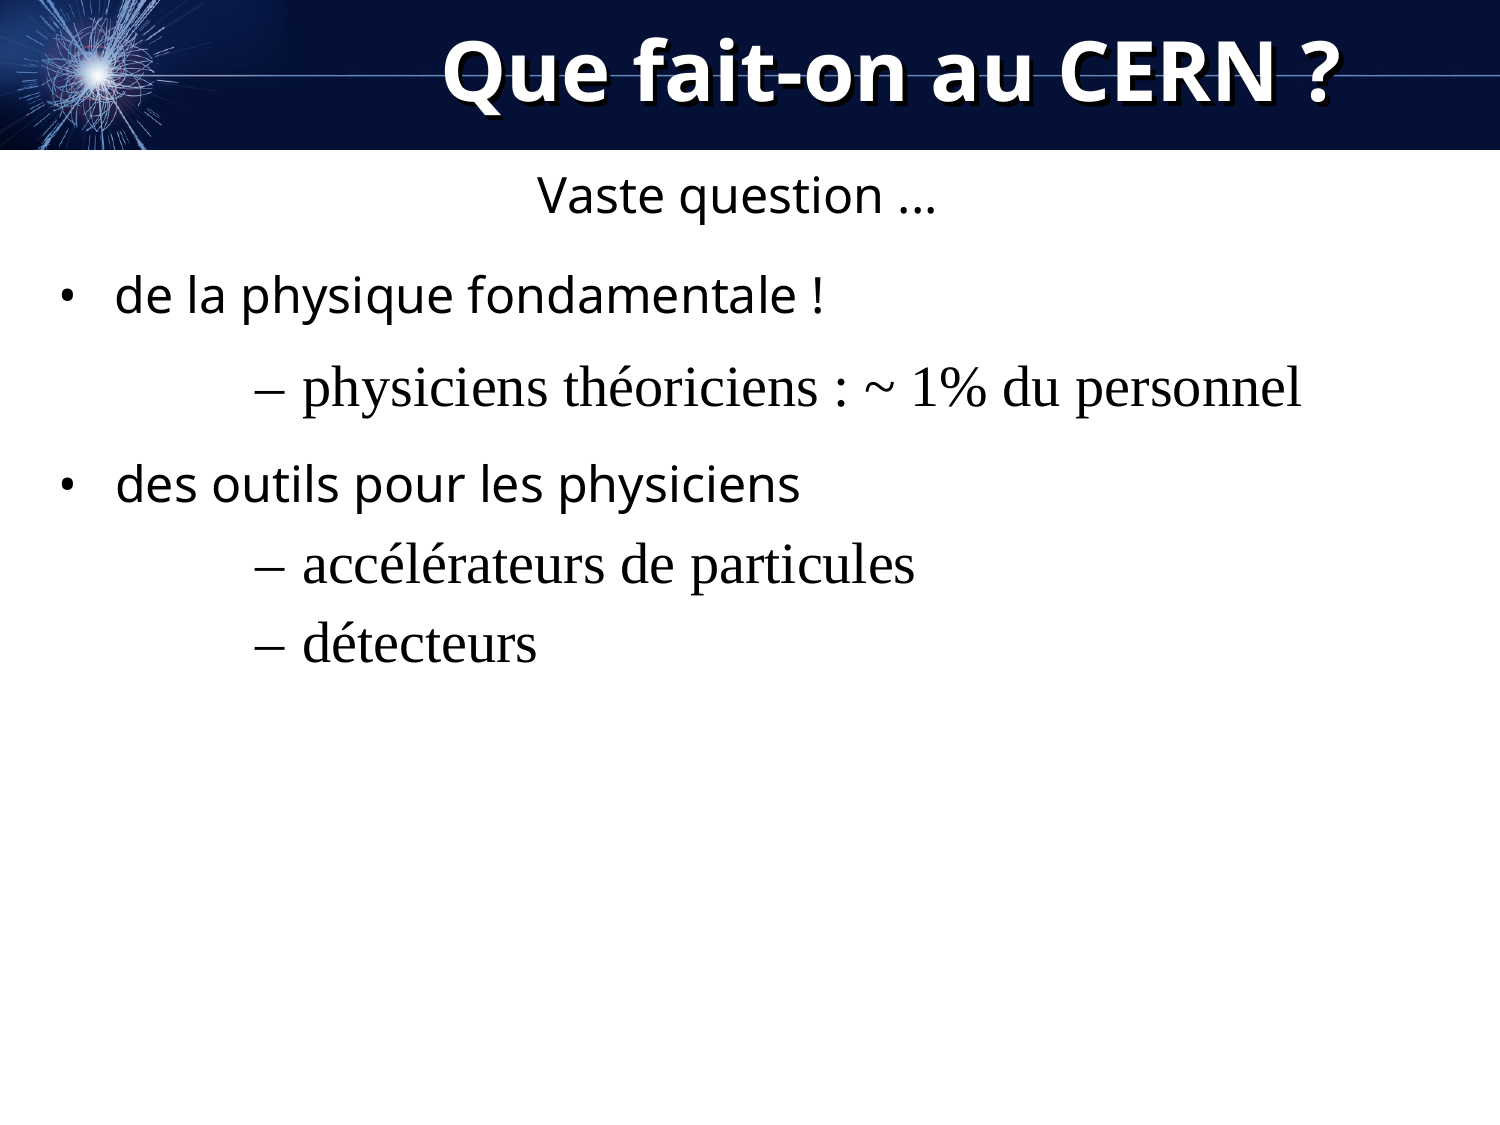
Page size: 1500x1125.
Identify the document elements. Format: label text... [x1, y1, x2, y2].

picture [0, 0, 1500, 150]
list Vaste question ... [44, 152, 1432, 252]
list des outils pour les physiciens accélérateurs de particules détecteurs [44, 449, 1432, 688]
list de la physique fondamentale ! [44, 252, 1432, 343]
title Que fait-on au CERN ? [425, 11, 1489, 128]
list physiciens théoriciens : ~ 1% du personnel [44, 346, 1432, 449]
